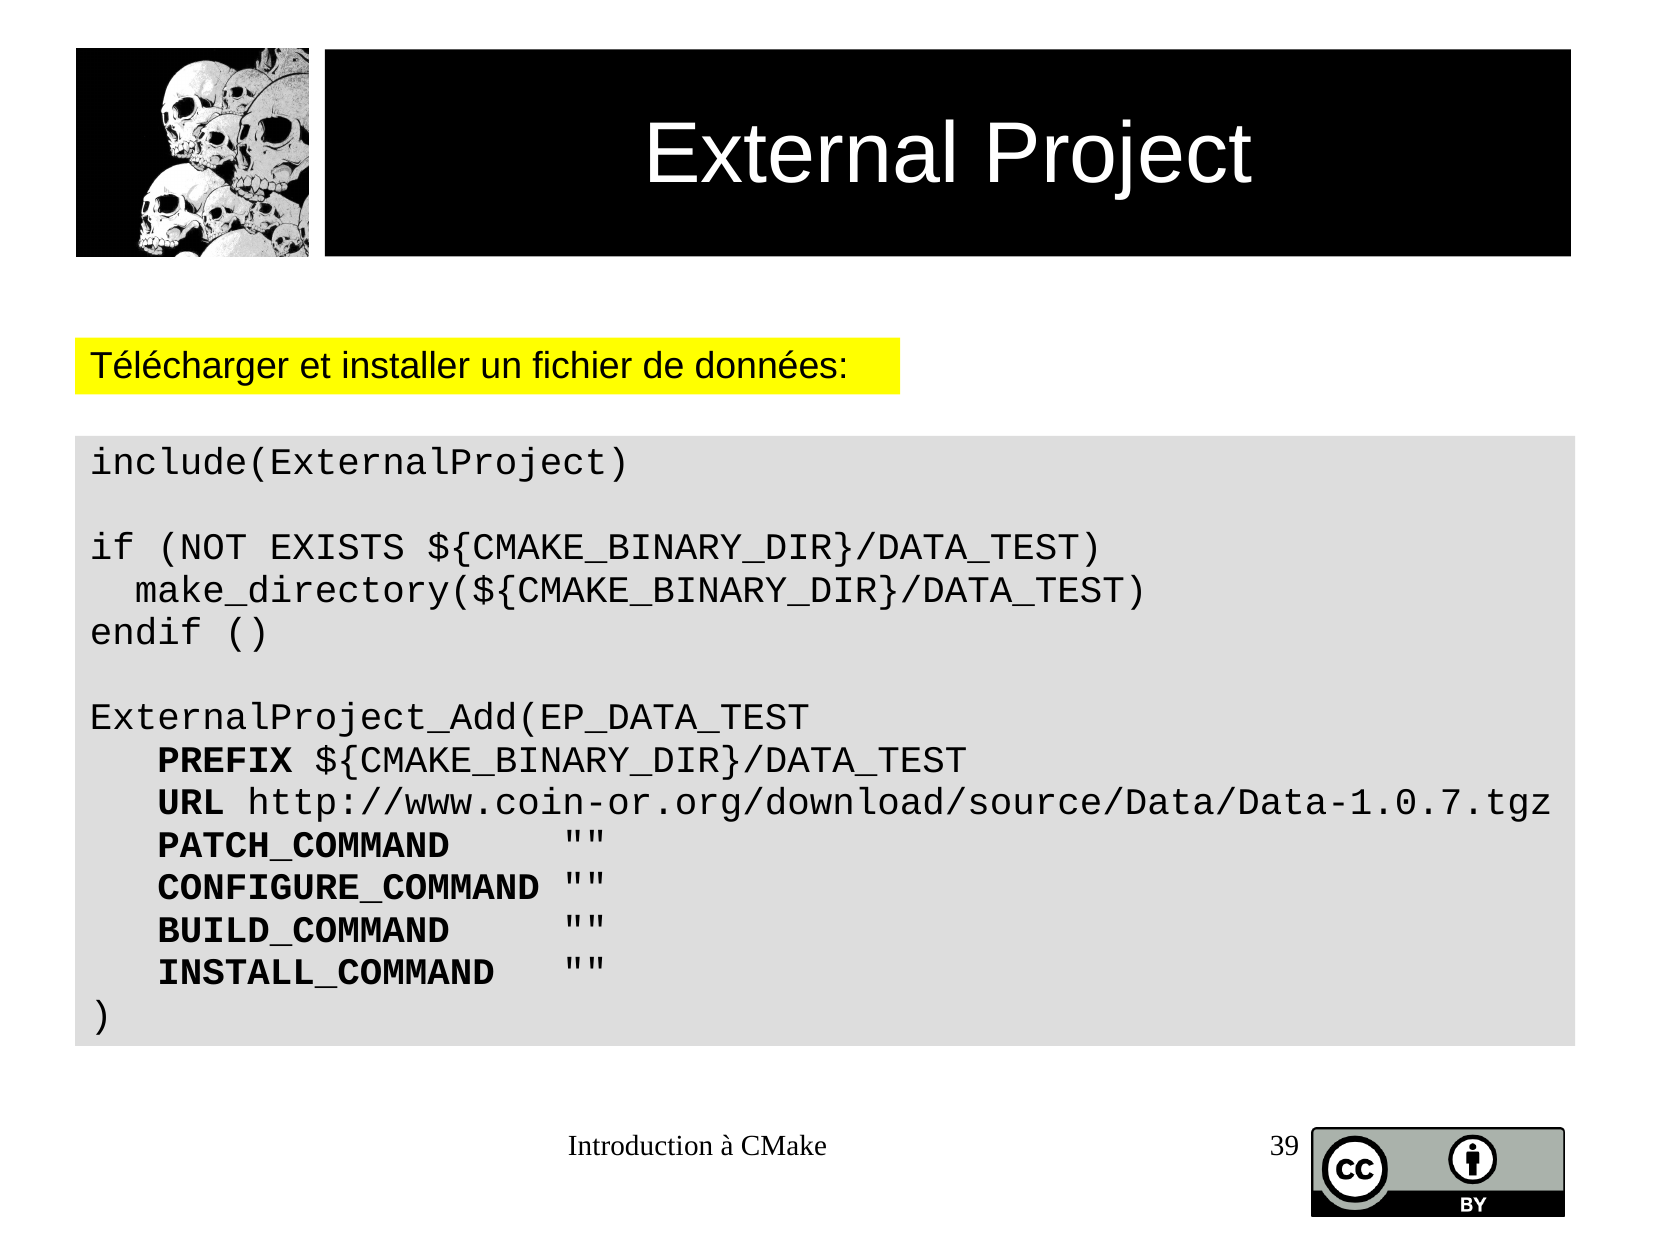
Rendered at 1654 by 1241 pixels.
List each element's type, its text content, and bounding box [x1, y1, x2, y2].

text_box include(ExternalProject) if (NOT EXISTS ${CMAKE_BINARY_DIR}/DATA_TEST) make_directory(${CMAKE_BINARY_DIR}/DATA_TEST) endif () ExternalProject_Add(EP_DATA_TEST PREFIX ${CMAKE_BINARY_DIR}/DATA_TEST URL http://www.coin-or.org/download/source/Data/Data-1.0.7.tgz PATCH_COMMAND "" CONFIGURE_COMMAND "" BUILD_COMMAND "" INSTALL_COMMAND "" ) [75, 435, 1576, 1046]
picture [1311, 1127, 1565, 1217]
title External Project [324, 49, 1571, 257]
text_box Télécharger et installer un fichier de données: [75, 337, 901, 395]
picture [76, 48, 309, 257]
